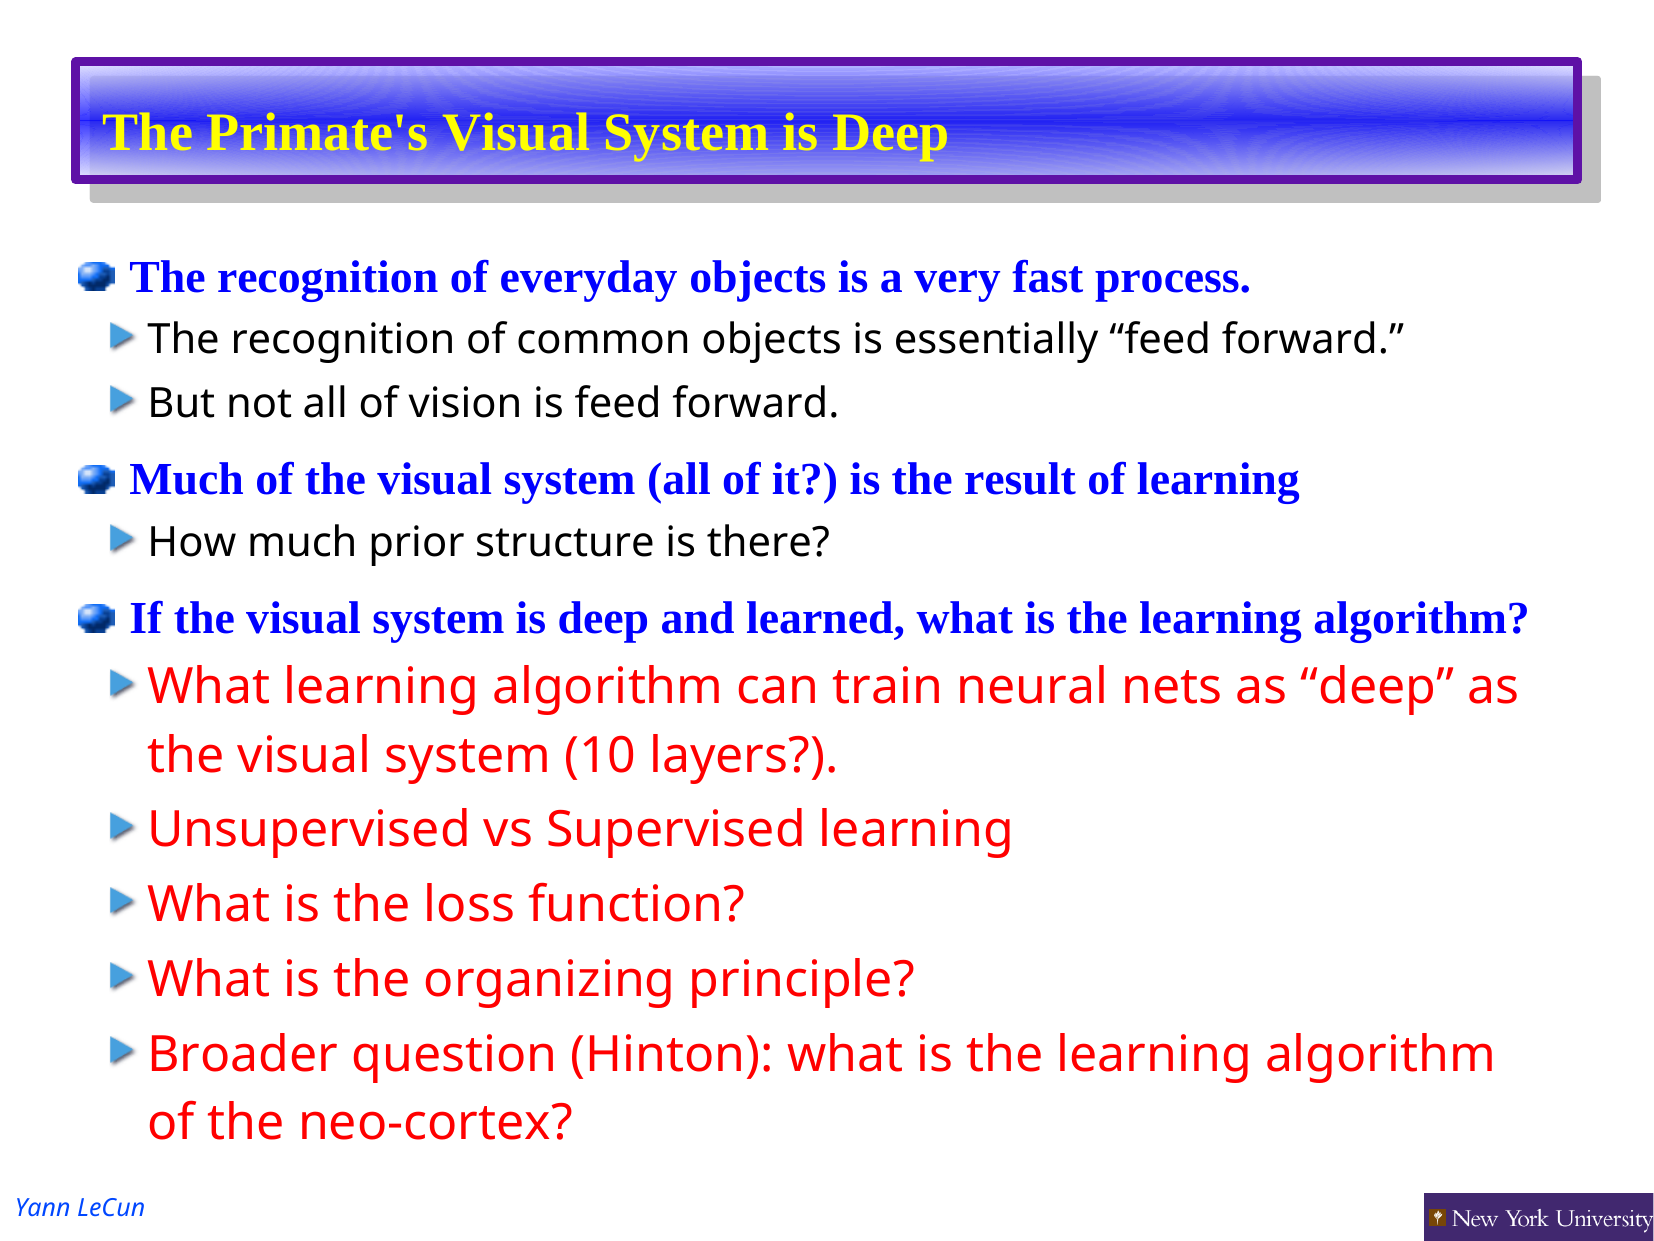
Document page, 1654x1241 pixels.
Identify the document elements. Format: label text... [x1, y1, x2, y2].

picture [1424, 1193, 1654, 1241]
title The Primate's Visual System is Deep [75, 61, 1578, 180]
list The recognition of everyday objects is a very fast process. The recognition of common objects is essentially “feed forward.” But not all of vision is feed forward. Much of the visual system (all of it?) is the result of learning How much prior structure is there? If the visual system is deep and learned, what is the learning algorithm? What learning algorithm can train neural nets as “deep” as the visual system (10 layers?). Unsupervised vs Supervised learning What is the loss function? What is the organizing principle? Broader question (Hinton): what is the learning algorithm of the neo-cortex? [78, 251, 1551, 1163]
